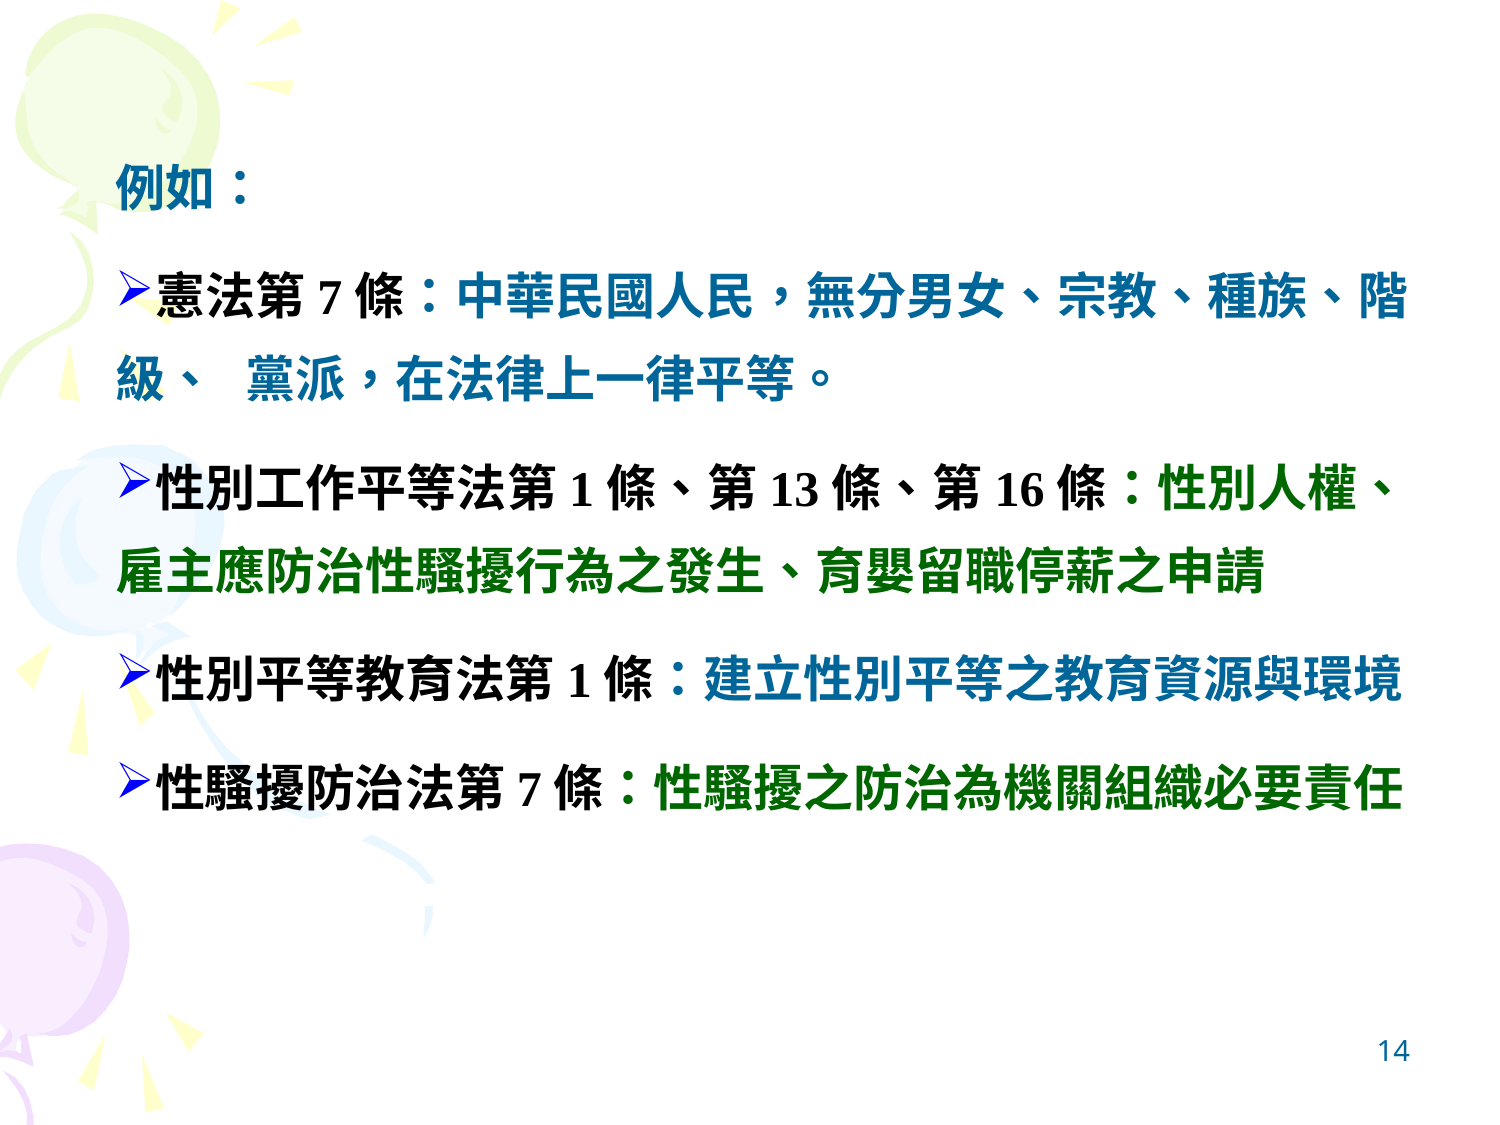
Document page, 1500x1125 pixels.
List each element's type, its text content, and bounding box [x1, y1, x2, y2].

list 例如： 憲法第7條：中華民國人民，無分男女、宗教、種族、階級、 黨派，在法律上一律平等。 性別工作平等法第1條、第13條、第16條：性別人權、雇主應防治性騷擾行為之發生、育嬰留職停薪之申請 性別平等教育法第1條：建立性別平等之教育資源與環境 性騷擾防治法第7條：性騷擾之防治為機關組織必要責任 [100, 125, 1424, 994]
text_box <編號> [1074, 1024, 1426, 1100]
